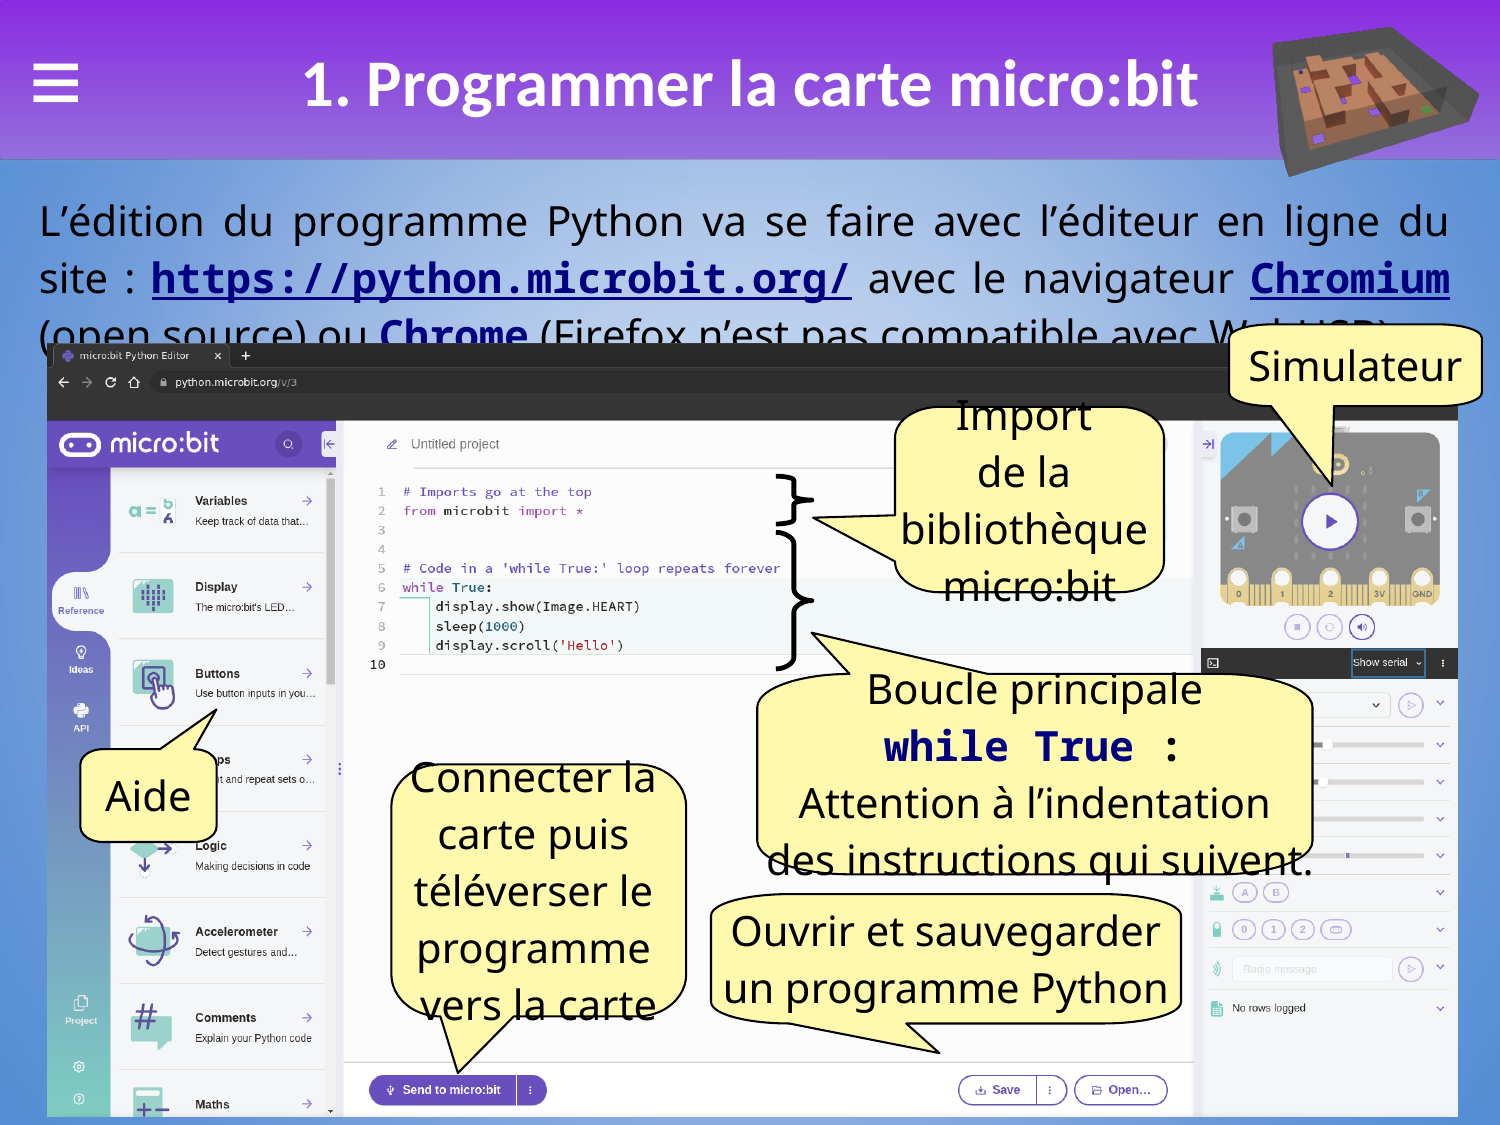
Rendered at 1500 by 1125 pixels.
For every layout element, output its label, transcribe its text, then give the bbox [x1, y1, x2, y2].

text_box 1. Programmer la carte micro:bit [0, 0, 1500, 159]
text_box Simulateur [1228, 324, 1482, 487]
text_box Aide [80, 709, 217, 843]
picture [0, 27, 1500, 1125]
text_box Connecter la carte puis téléverser le programme vers la carte [391, 764, 687, 1074]
text_box ≡ [14, 23, 101, 141]
text_box Import de la bibliothèque micro:bit [813, 406, 1164, 593]
text_box Boucle principale while True : Attention à l’indentation des instructions qui suivent. [757, 632, 1313, 875]
text_box L’édition du programme Python va se faire avec l’éditeur en ligne du site : https://python.microbit.org/ avec le navigateur Chromium (open source) ou Chrome (Firefox n’est pas compatible avec WebUSB). [24, 184, 1466, 325]
text_box Ouvrir et sauvegarder un programme Python [711, 894, 1182, 1054]
